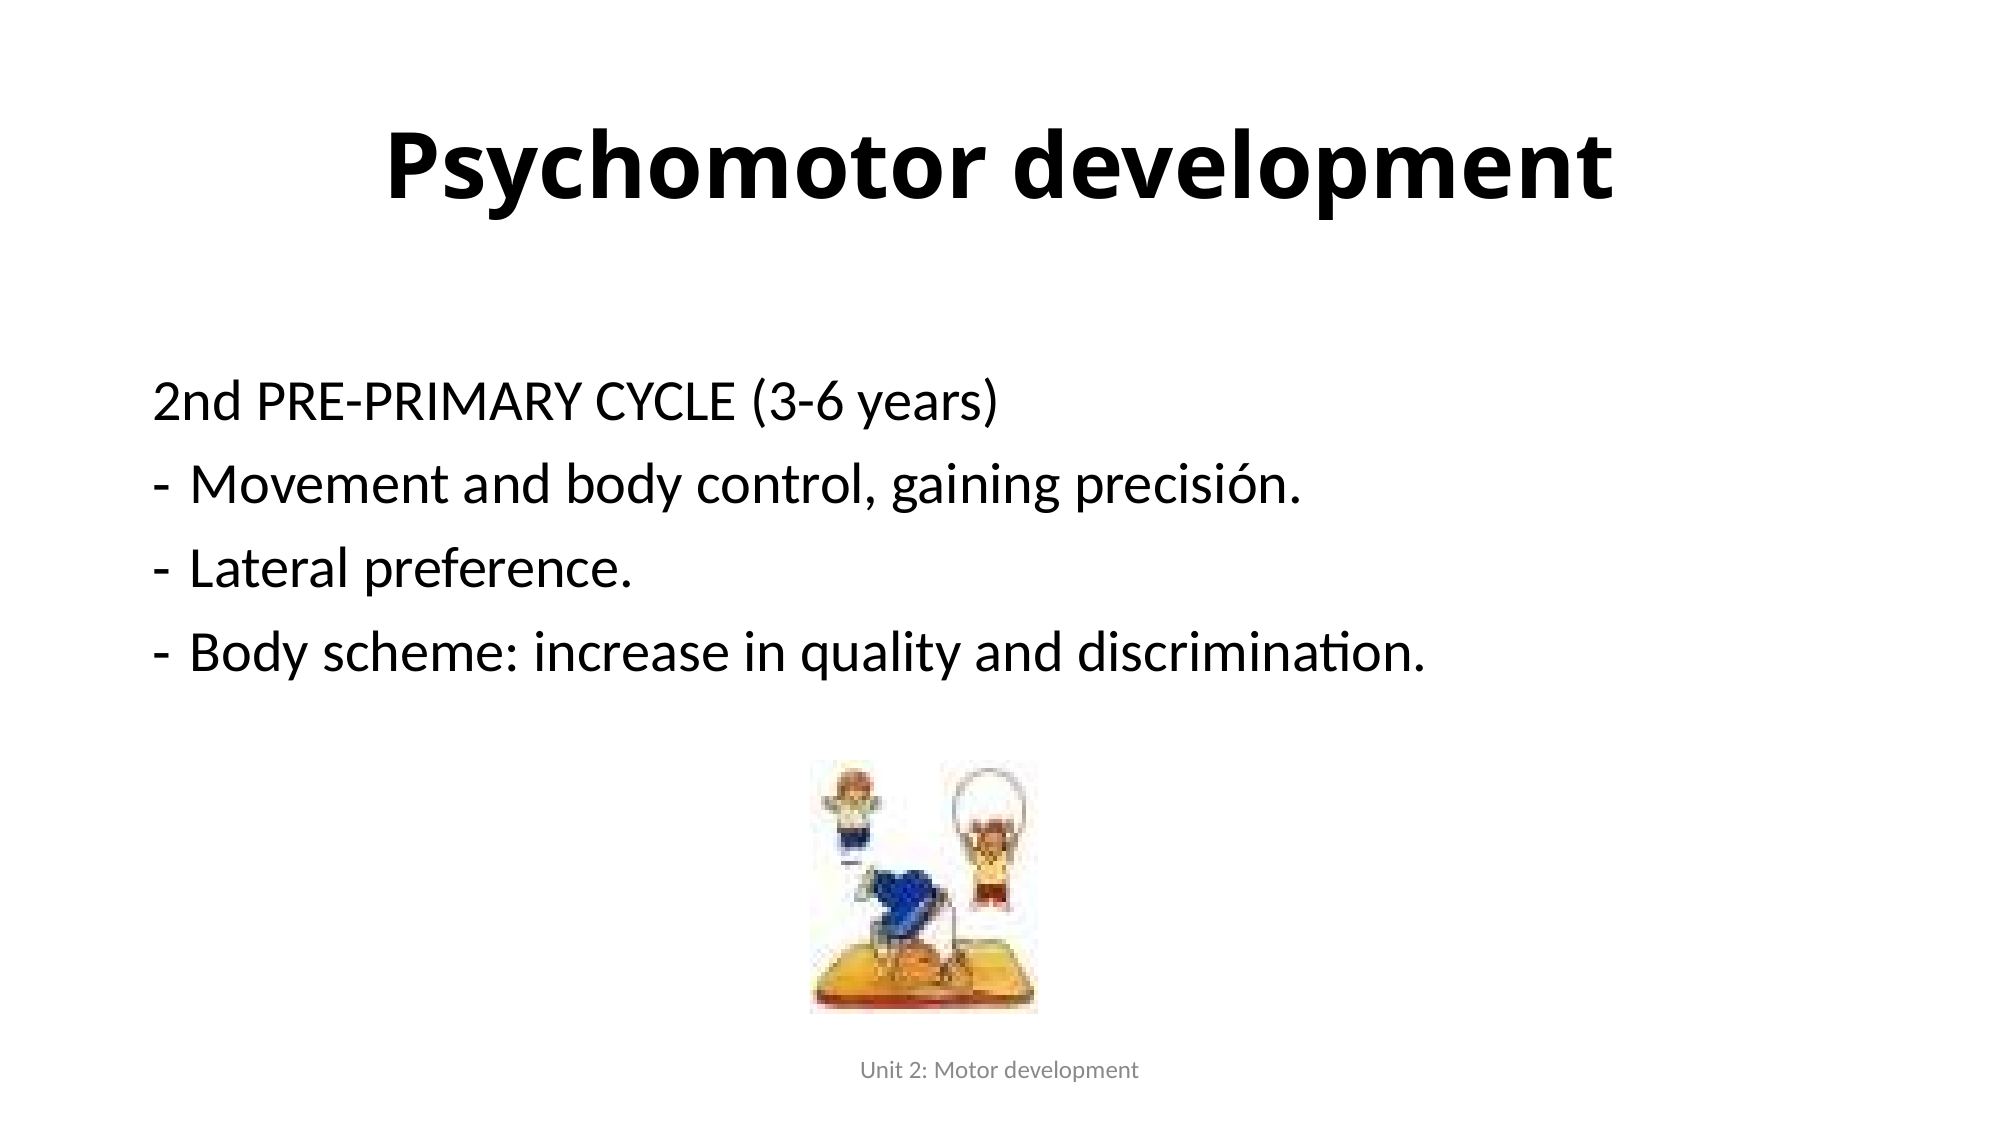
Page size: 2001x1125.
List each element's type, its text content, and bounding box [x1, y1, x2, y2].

text_box Unit 2: Motor development [662, 1042, 1338, 1103]
title Psychomotor development [137, 59, 1863, 278]
text_box [810, 760, 1038, 1013]
list 2nd PRE-PRIMARY CYCLE (3-6 years) Movement and body control, gaining precisión. Lateral preference. Body scheme: increase in quality and discrimination. [137, 299, 1863, 1014]
